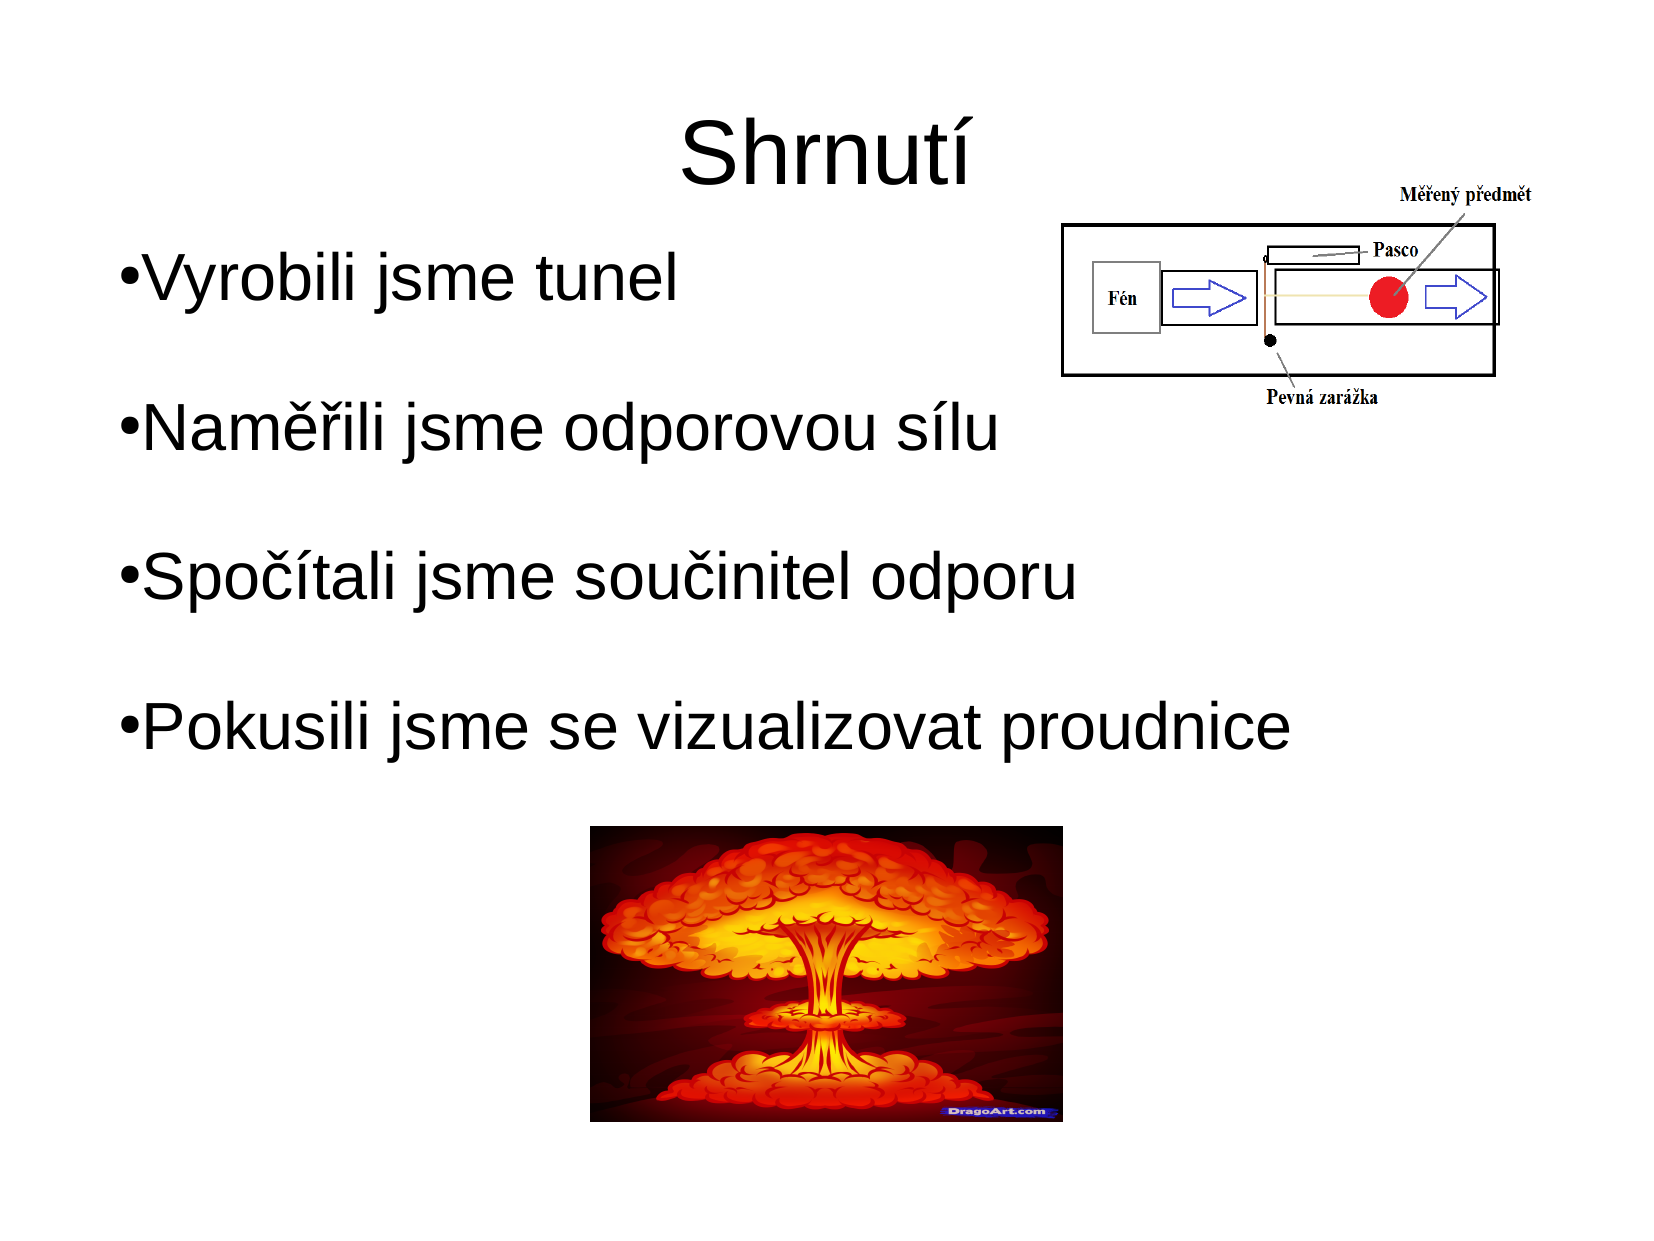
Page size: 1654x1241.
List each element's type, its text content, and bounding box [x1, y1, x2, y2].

picture [590, 945, 1063, 1123]
title Shrnutí [82, 49, 1571, 257]
subtitle Vyrobili jsme tunel Naměřili jsme odporovou sílu Spočítali jsme součinitel odporu Pokusili jsme se vizualizovat proudnice [118, 59, 1625, 945]
